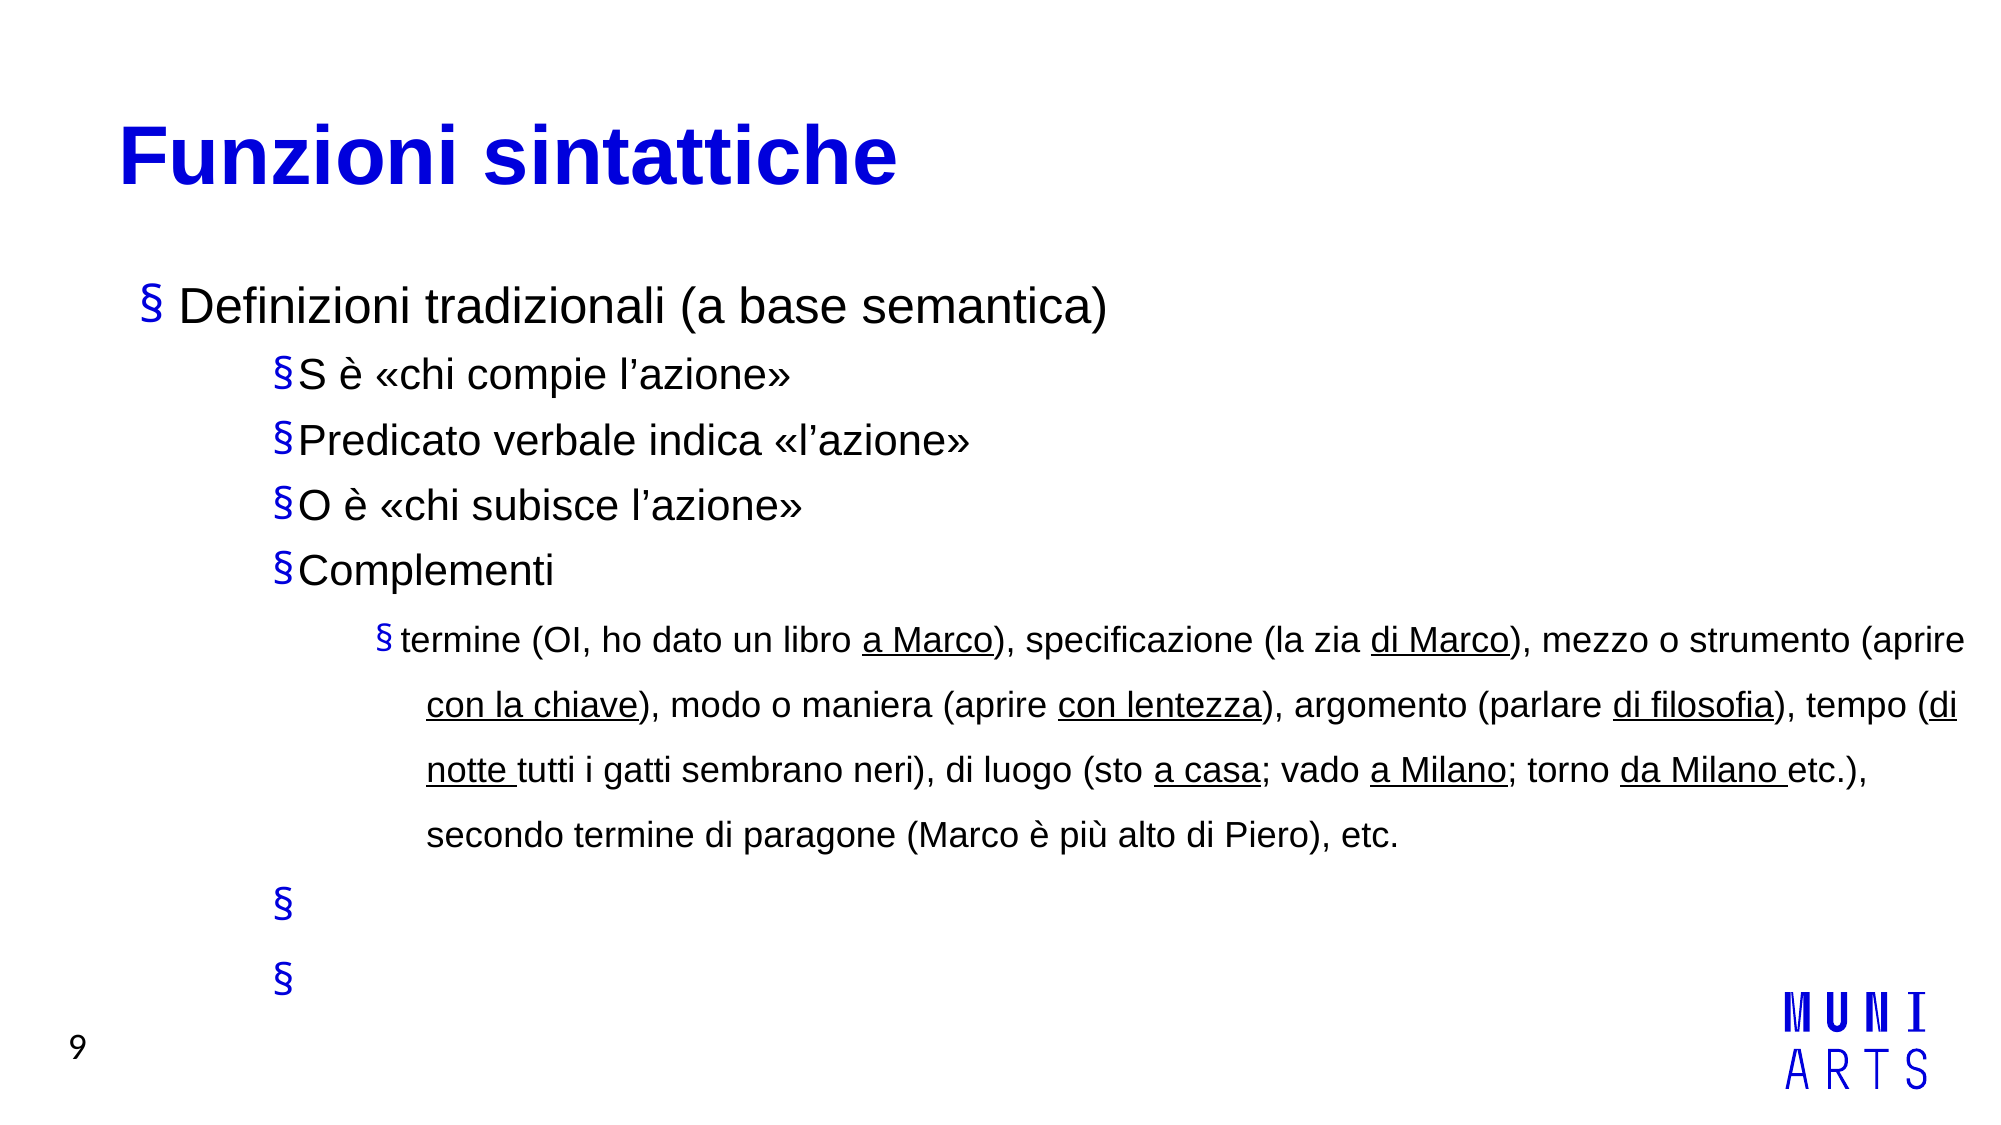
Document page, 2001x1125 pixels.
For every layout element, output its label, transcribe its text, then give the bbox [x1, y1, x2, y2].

title Funzioni sintattiche [118, 118, 1883, 193]
list Definizioni tradizionali (a base semantica) S è «chi compie l’azione» Predicato verbale indica «l’azione» O è «chi subisce l’azione» Complementi termine (OI, ho dato un libro a Marco), specificazione (la zia di Marco), mezzo o strumento (aprire con la chiave), modo o maniera (aprire con lentezza), argomento (parlare di filosofia), tempo (di notte tutti i gatti sembrano neri), di luogo (sto a casa; vado a Milano; torno da Milano etc.), secondo termine di paragone (Marco è più alto di Piero), etc. [118, 268, 1976, 860]
text_box [67, 1021, 110, 1063]
